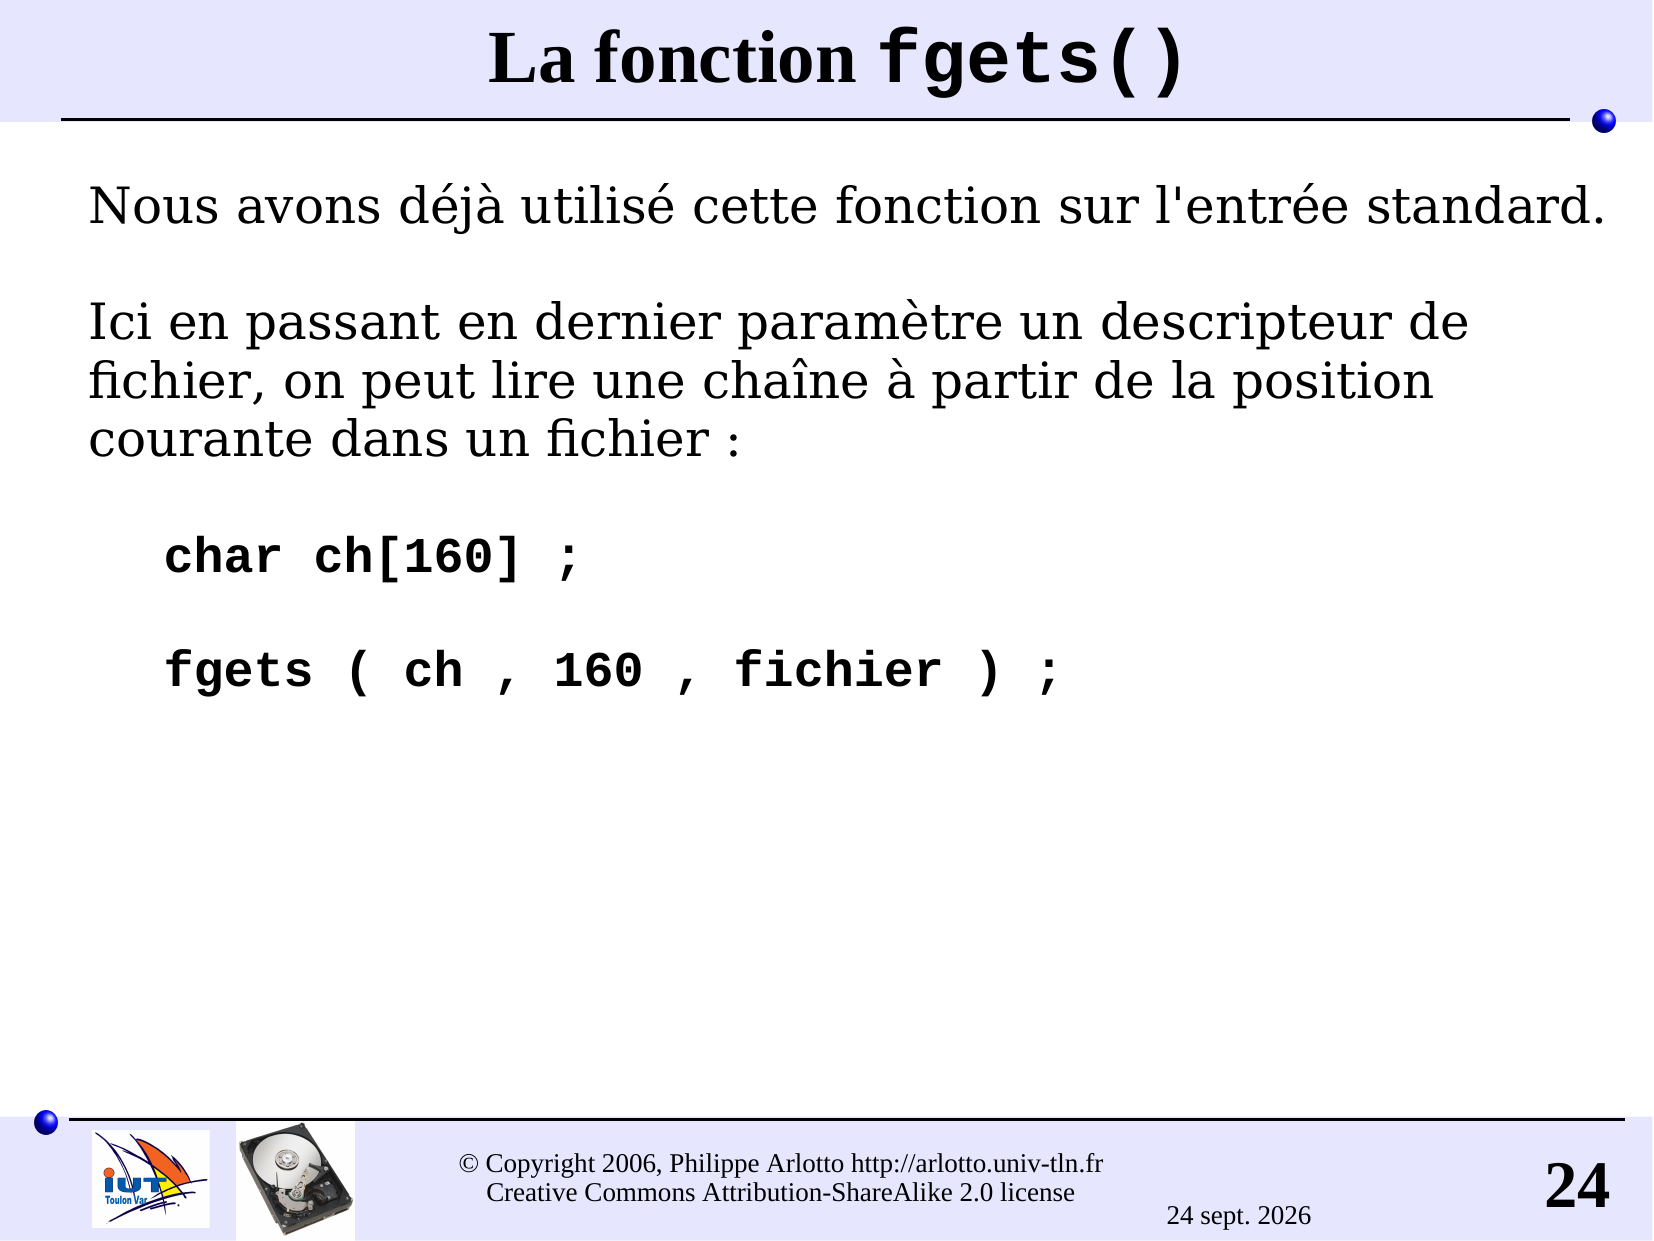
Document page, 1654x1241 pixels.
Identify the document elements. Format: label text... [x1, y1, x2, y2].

text_box Nous avons déjà utilisé cette fonction sur l'entrée standard. Ici en passant en dernier paramètre un descripteur de fichier, on peut lire une chaîne à partir de la position courante dans un fichier : char ch[160] ; fgets ( ch , 160 , fichier ) ; [88, 177, 1609, 877]
picture [236, 1121, 355, 1241]
title La fonction fgets() [95, 14, 1585, 107]
